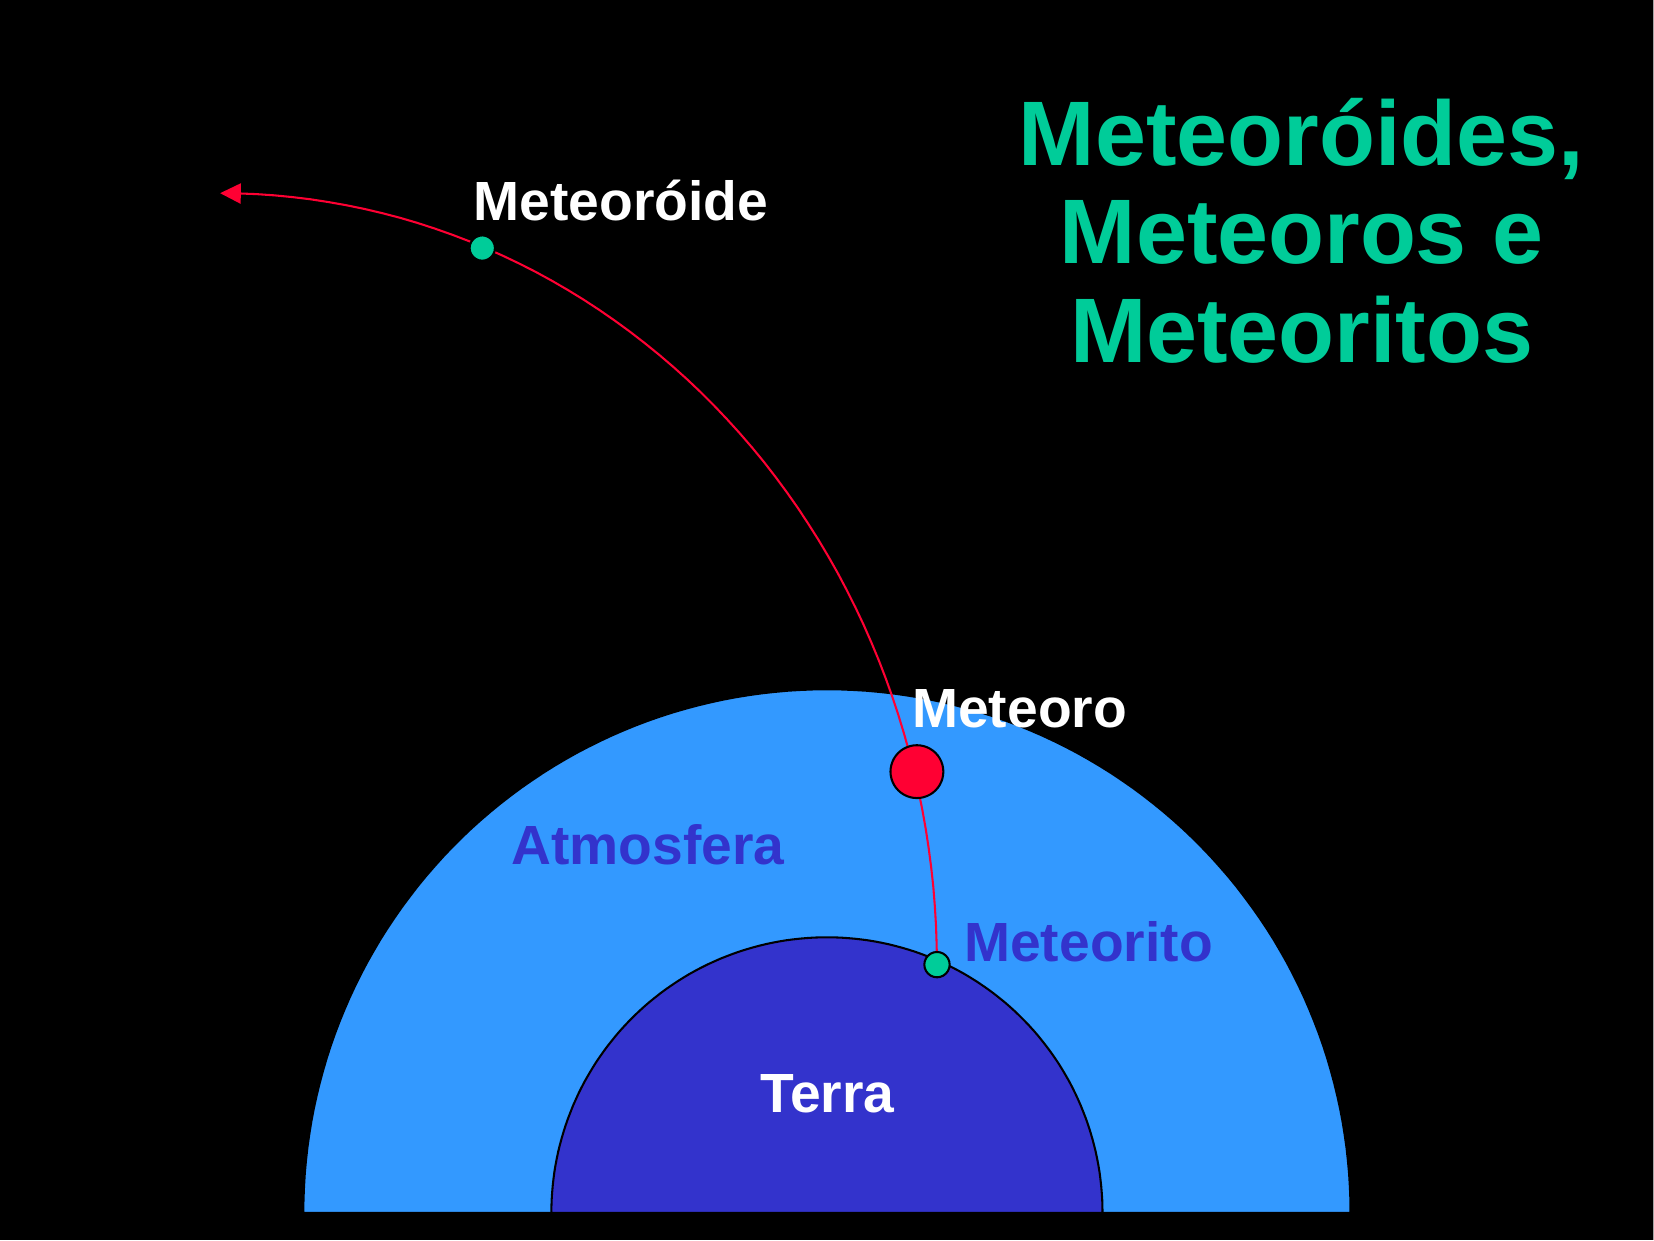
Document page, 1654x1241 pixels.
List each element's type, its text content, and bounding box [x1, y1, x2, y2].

title Meteoróides, Meteoros e Meteoritos [950, 27, 1654, 441]
text_box [303, 689, 1351, 1213]
text_box [893, 693, 897, 704]
text_box Meteoro [897, 672, 1143, 747]
text_box Atmosfera [496, 810, 801, 885]
text_box Meteoróide [458, 165, 784, 240]
text_box Terra [745, 1058, 910, 1133]
text_box Meteorito [949, 906, 1229, 982]
